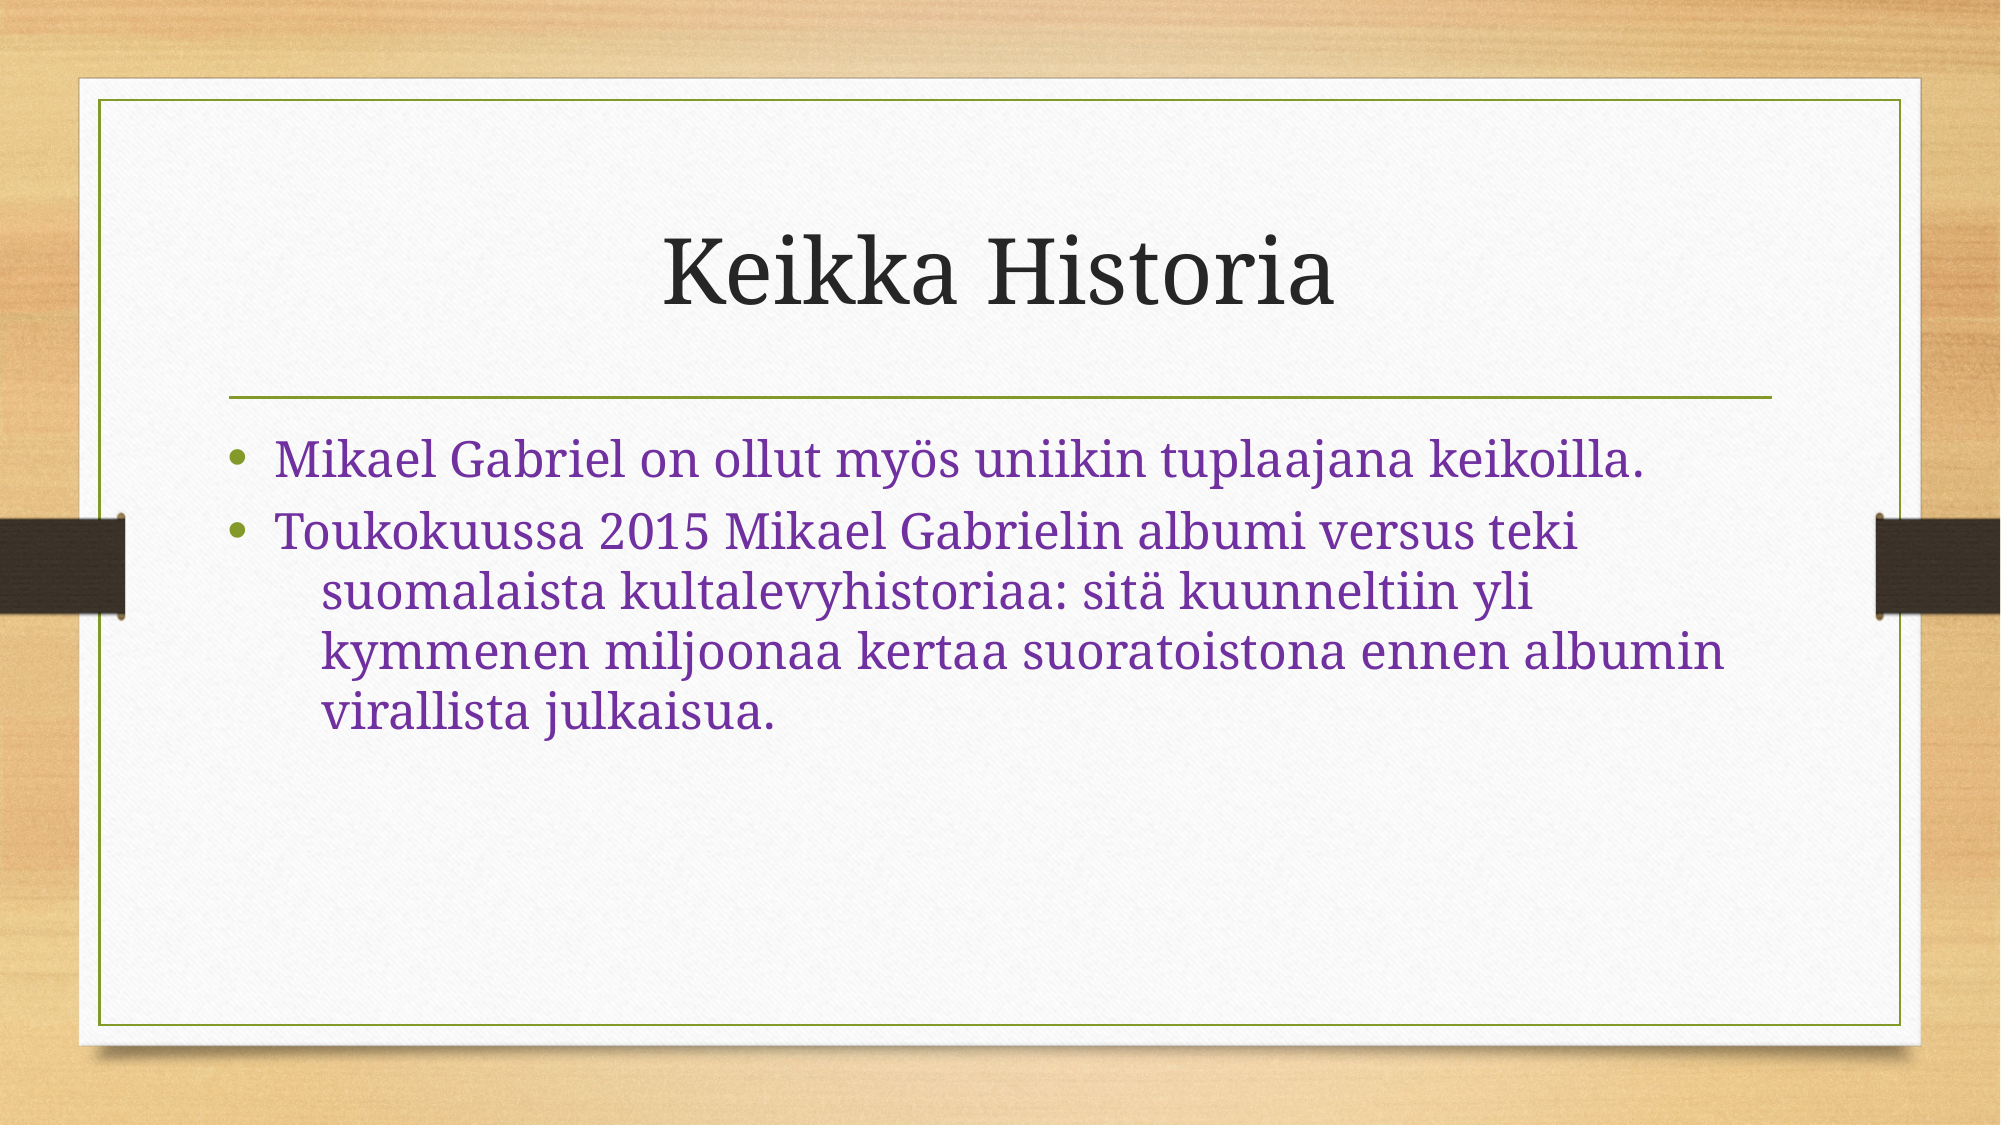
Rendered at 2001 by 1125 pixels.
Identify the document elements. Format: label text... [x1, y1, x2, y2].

title Keikka Historia [212, 161, 1788, 376]
list Mikael Gabriel on ollut myös uniikin tuplaajana keikoilla. Toukokuussa 2015 Mikael Gabrielin albumi versus teki suomalaista kultalevyhistoriaa: sitä kuunneltiin yli kymmenen miljoonaa kertaa suoratoistona ennen albumin virallista julkaisua. [212, 419, 1788, 964]
